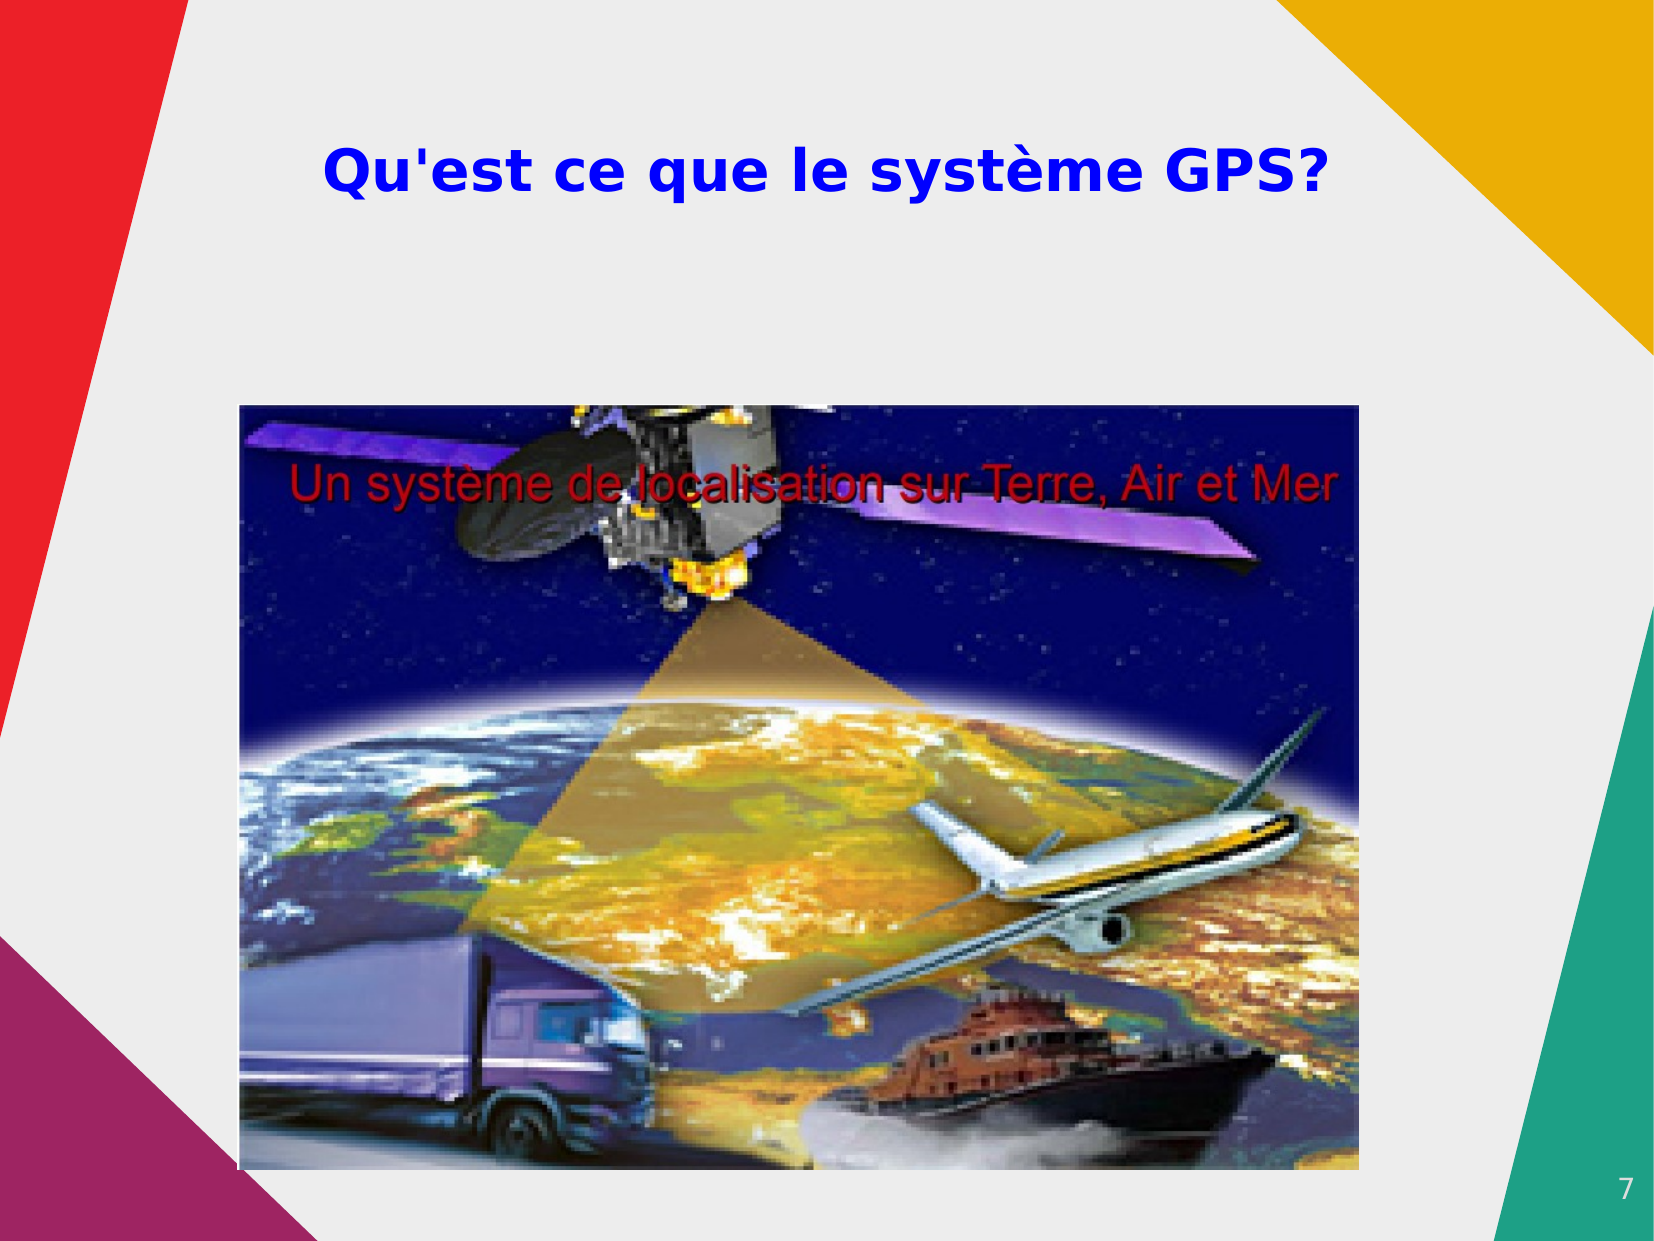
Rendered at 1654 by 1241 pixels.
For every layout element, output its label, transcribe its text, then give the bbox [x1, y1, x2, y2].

title Qu'est ce que le système GPS? [114, 73, 1539, 271]
picture [237, 404, 1359, 1170]
